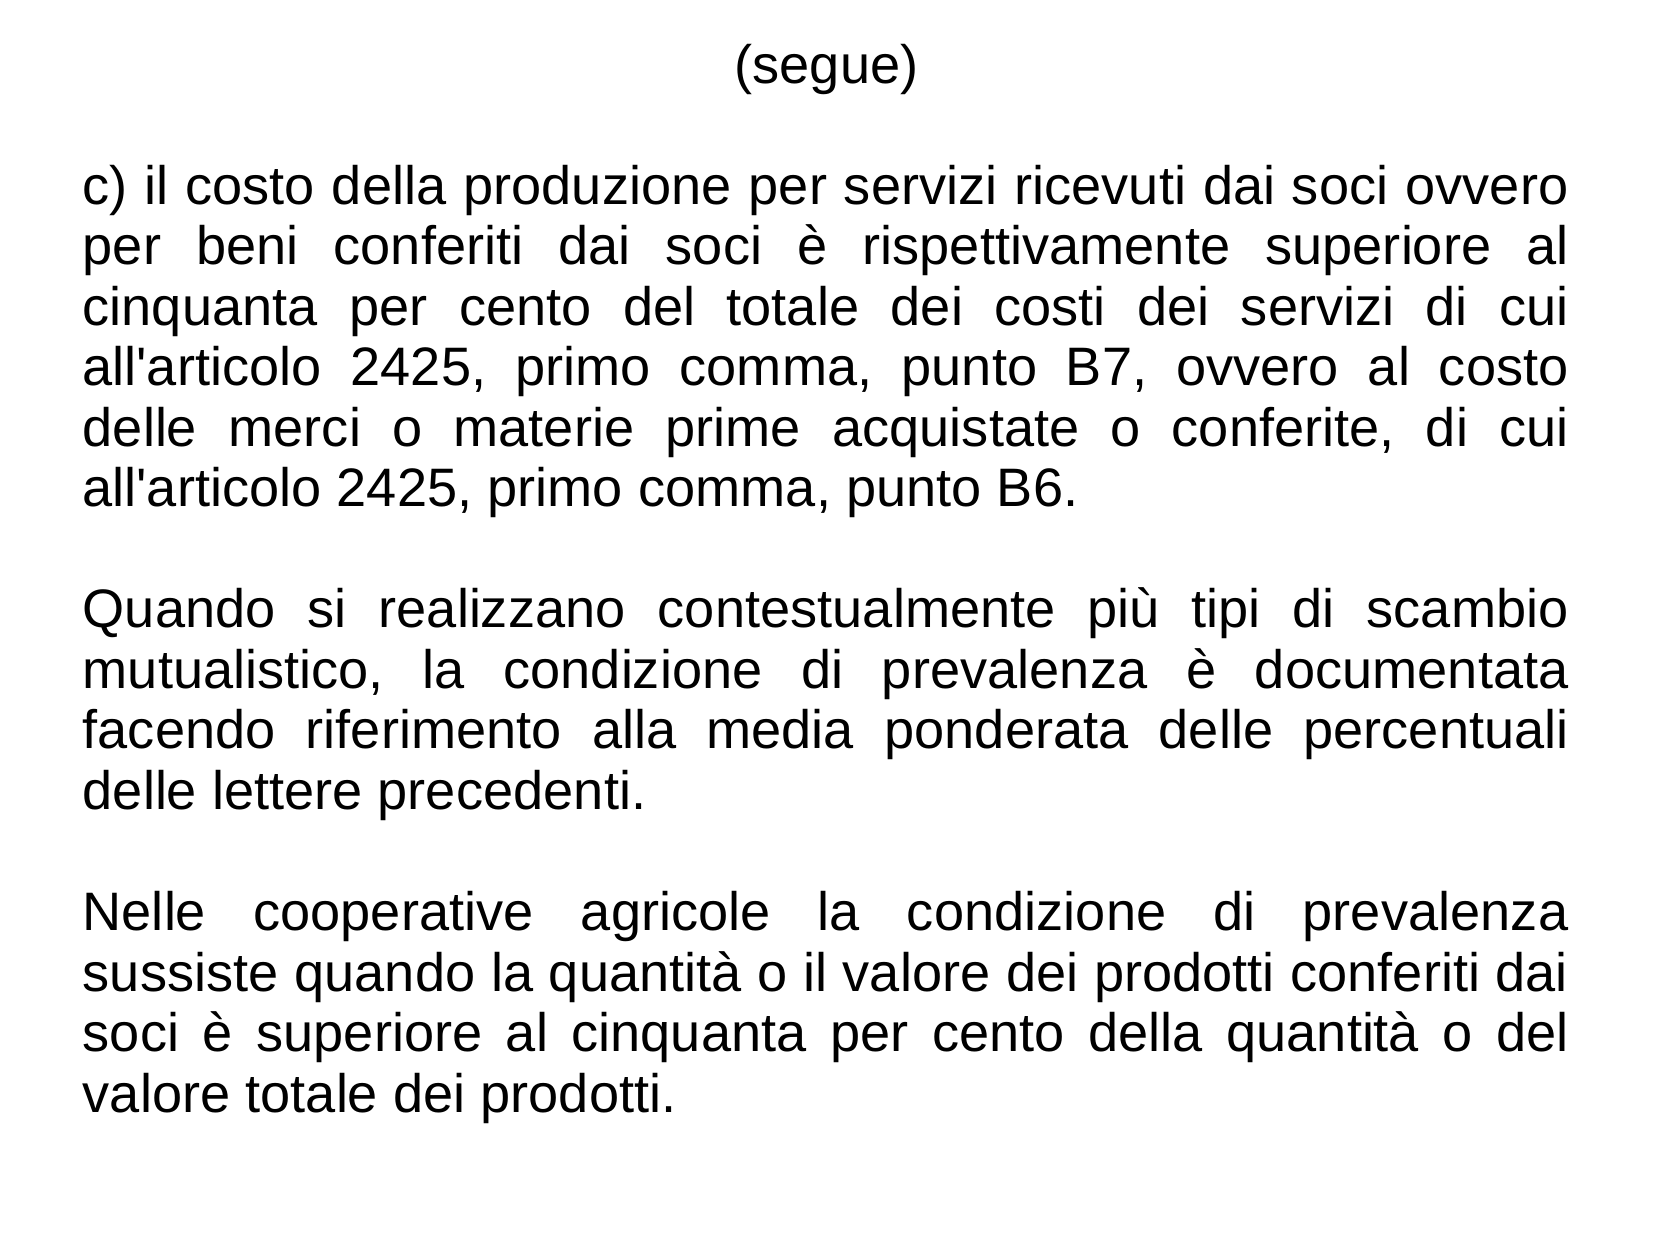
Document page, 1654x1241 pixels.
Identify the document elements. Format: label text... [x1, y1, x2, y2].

subtitle (segue) c) il costo della produzione per servizi ricevuti dai soci ovvero per beni conferiti dai soci è rispettivamente superiore al cinquanta per cento del totale dei costi dei servizi di cui all'articolo 2425, primo comma, punto B7, ovvero al costo delle merci o materie prime acquistate o conferite, di cui all'articolo 2425, primo comma, punto B6. Quando si realizzano contestualmente più tipi di scambio mutualistico, la condizione di prevalenza è documentata facendo riferimento alla media ponderata delle percentuali delle lettere precedenti. Nelle cooperative agricole la condizione di prevalenza sussiste quando la quantità o il valore dei prodotti conferiti dai soci è superiore al cinquanta per cento della quantità o del valore totale dei prodotti. [82, 34, 1571, 1124]
